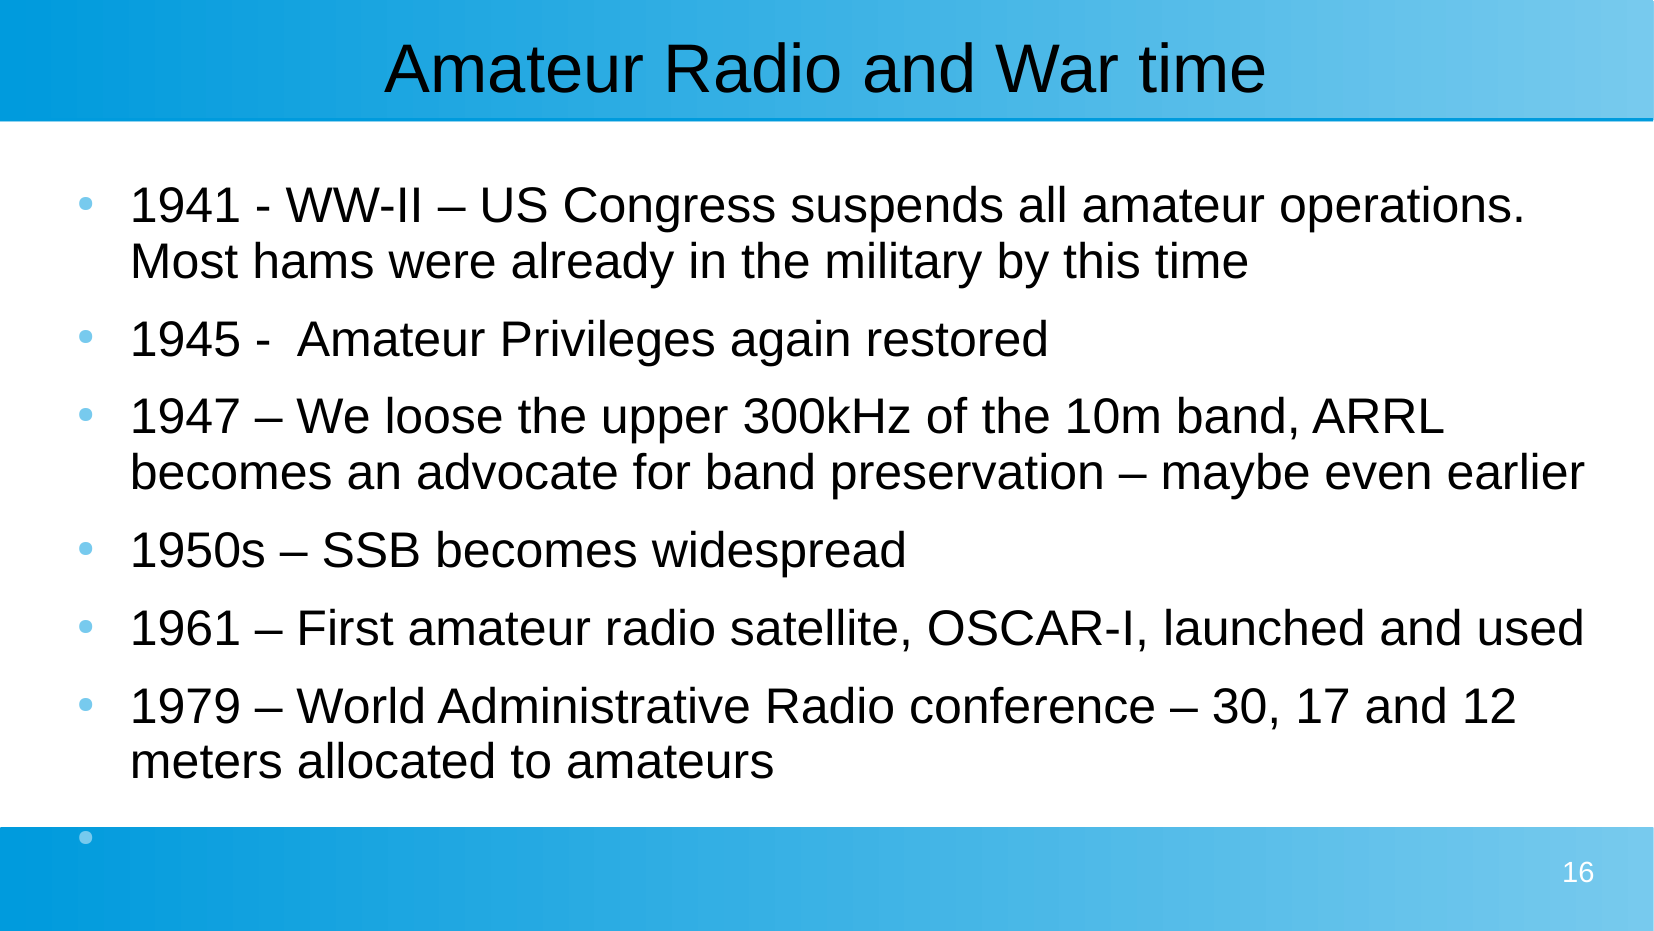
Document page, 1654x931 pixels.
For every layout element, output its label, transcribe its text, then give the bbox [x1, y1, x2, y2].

list 1941 - WW-II – US Congress suspends all amateur operations. Most hams were already in the military by this time 1945 - Amateur Privileges again restored 1947 – We loose the upper 300kHz of the 10m band, ARRL becomes an advocate for band preservation – maybe even earlier 1950s – SSB becomes widespread 1961 – First amateur radio satellite, OSCAR-I, launched and used 1979 – World Administrative Radio conference – 30, 17 and 12 meters allocated to amateurs [59, 177, 1595, 768]
title Amateur Radio and War time [59, 29, 1595, 108]
